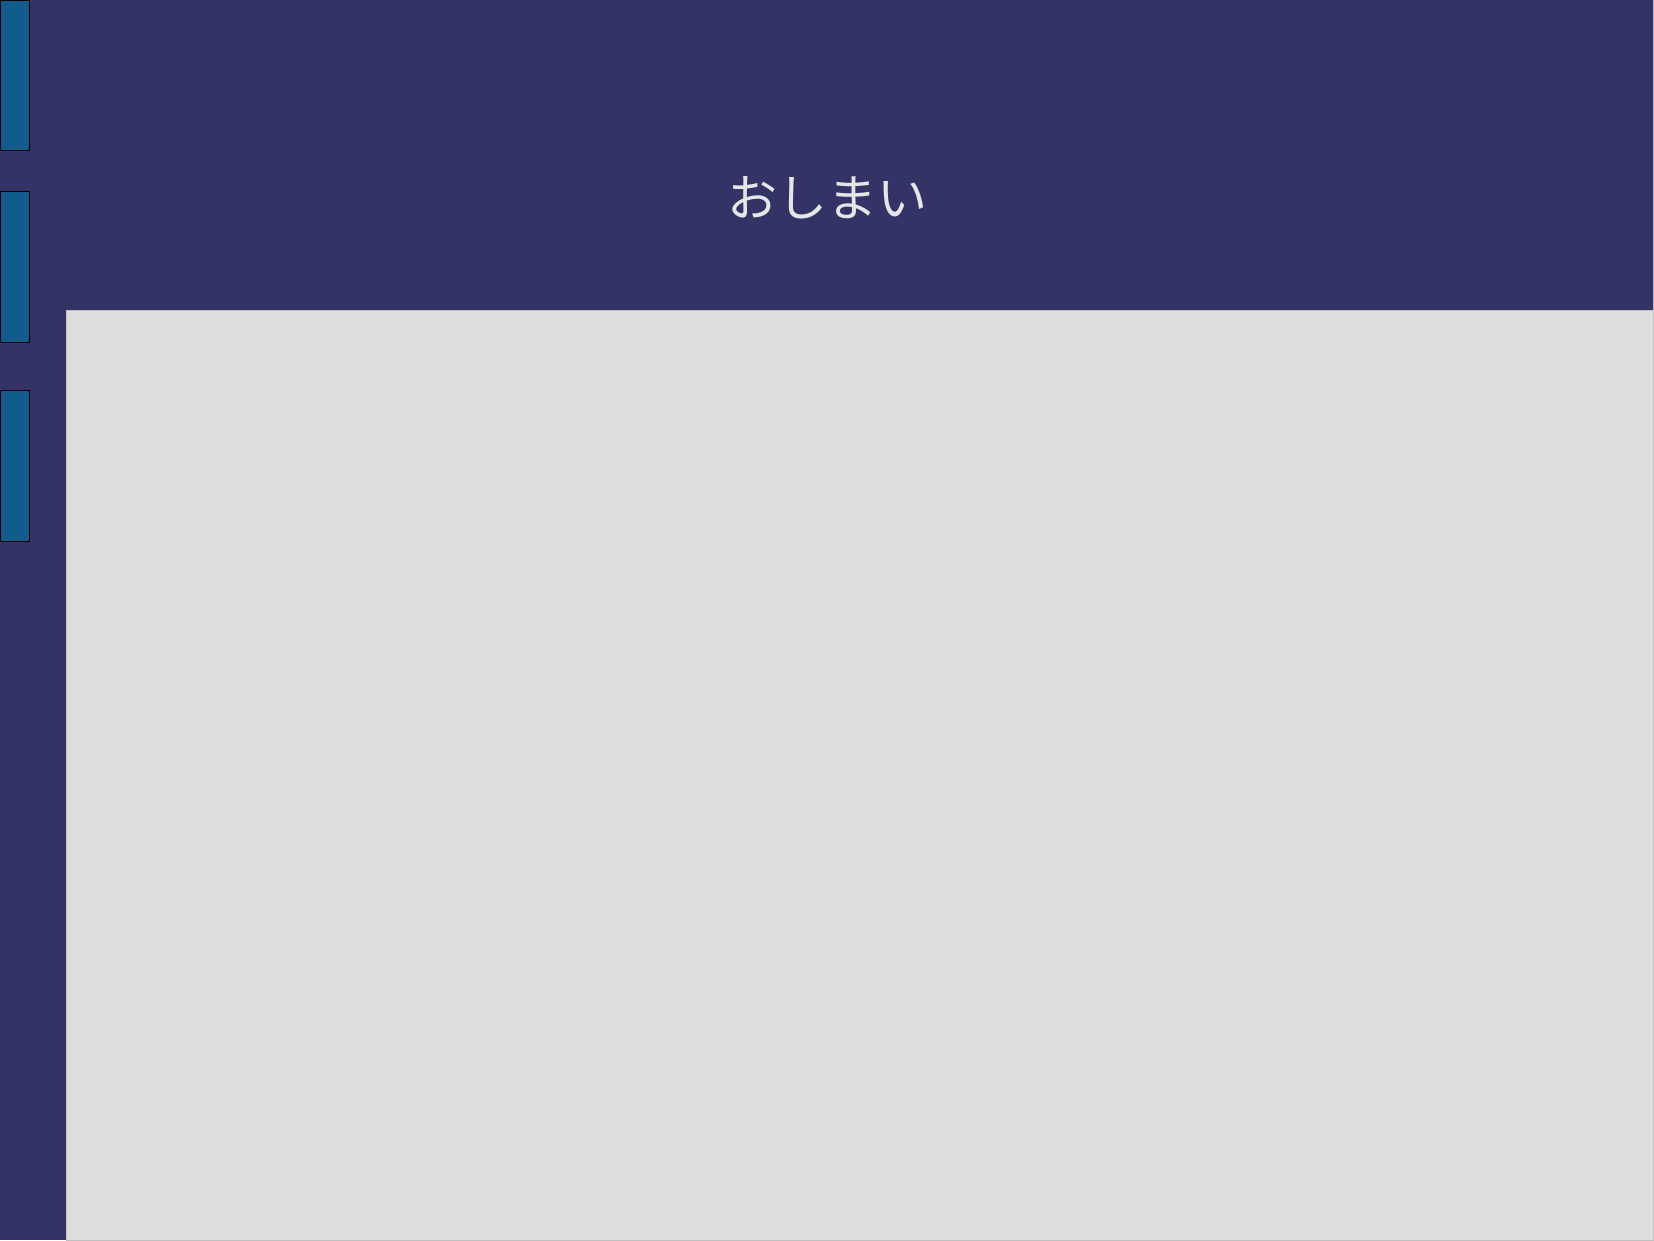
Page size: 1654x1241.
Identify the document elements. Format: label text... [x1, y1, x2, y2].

title おしまい [121, 91, 1534, 299]
